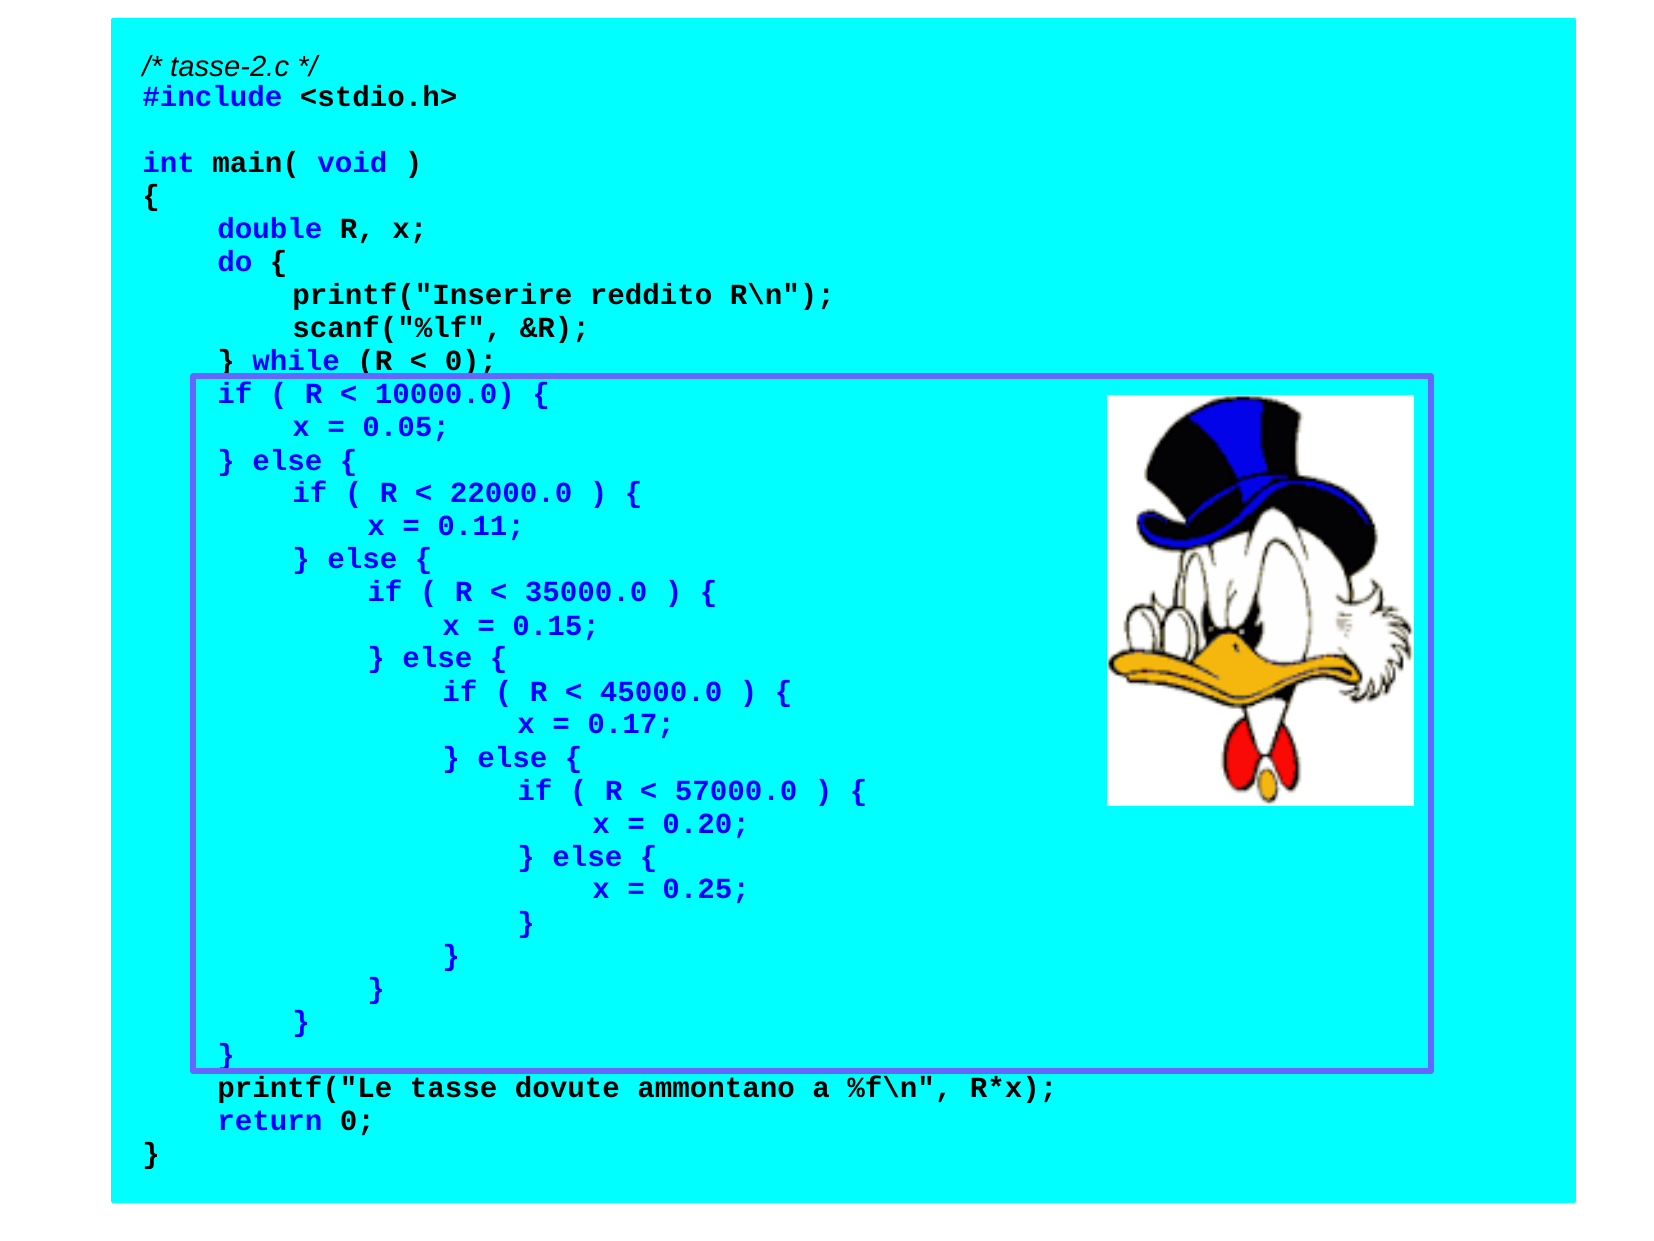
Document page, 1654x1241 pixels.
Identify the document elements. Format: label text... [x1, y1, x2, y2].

picture [1107, 395, 1414, 806]
text_box /* tasse-2.c */ #include <stdio.h> int main( void ) { double R, x; do { printf("Inserire reddito R\n"); scanf("%lf", &R); } while (R < 0); if ( R < 10000.0) { x = 0.05; } else { if ( R < 22000.0 ) { x = 0.11; } else { if ( R < 35000.0 ) { x = 0.15; } else { if ( R < 45000.0 ) { x = 0.17; } else { if ( R < 57000.0 ) { x = 0.20; } else { x = 0.25; } } } } } printf("Le tasse dovute ammontano a %f\n", R*x); return 0; } [112, 19, 1575, 1202]
